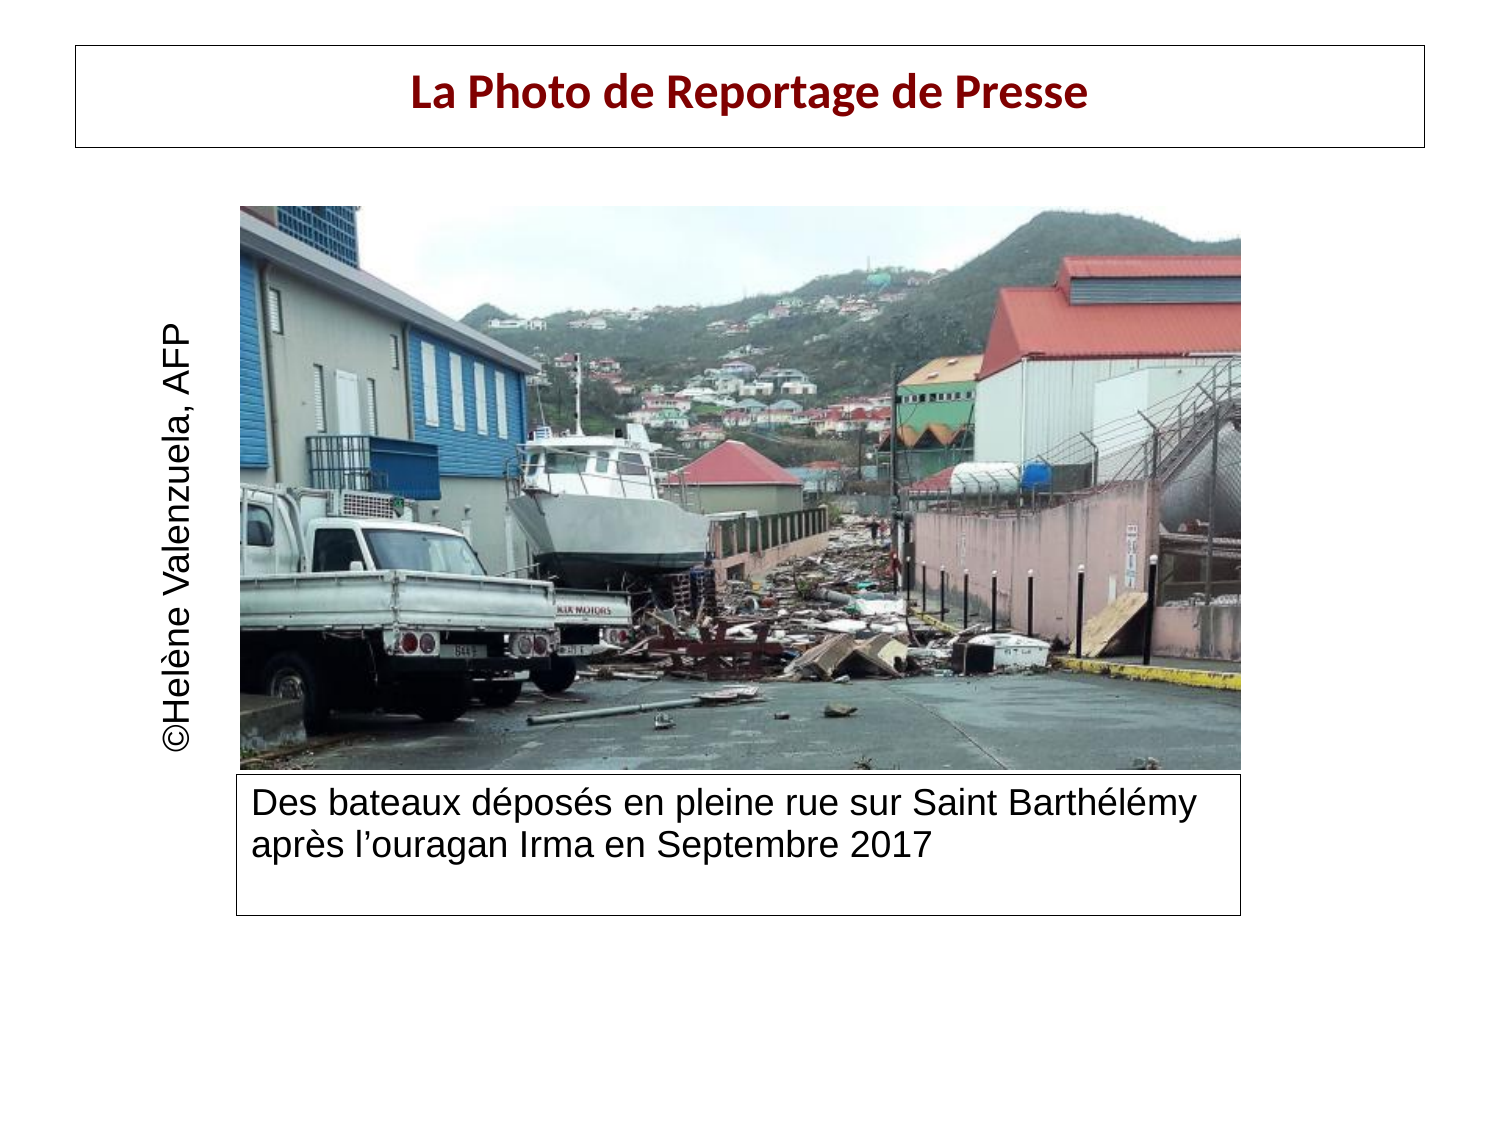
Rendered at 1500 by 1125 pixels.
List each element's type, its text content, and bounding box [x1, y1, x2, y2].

text_box ©Helène Valenzuela, AFP [147, 206, 237, 768]
text_box Des bateaux déposés en pleine rue sur Saint Barthélémy après l’ouragan Irma en Septembre 2017 [236, 774, 1241, 916]
title La Photo de Reportage de Presse [75, 45, 1425, 148]
picture [240, 206, 1241, 770]
